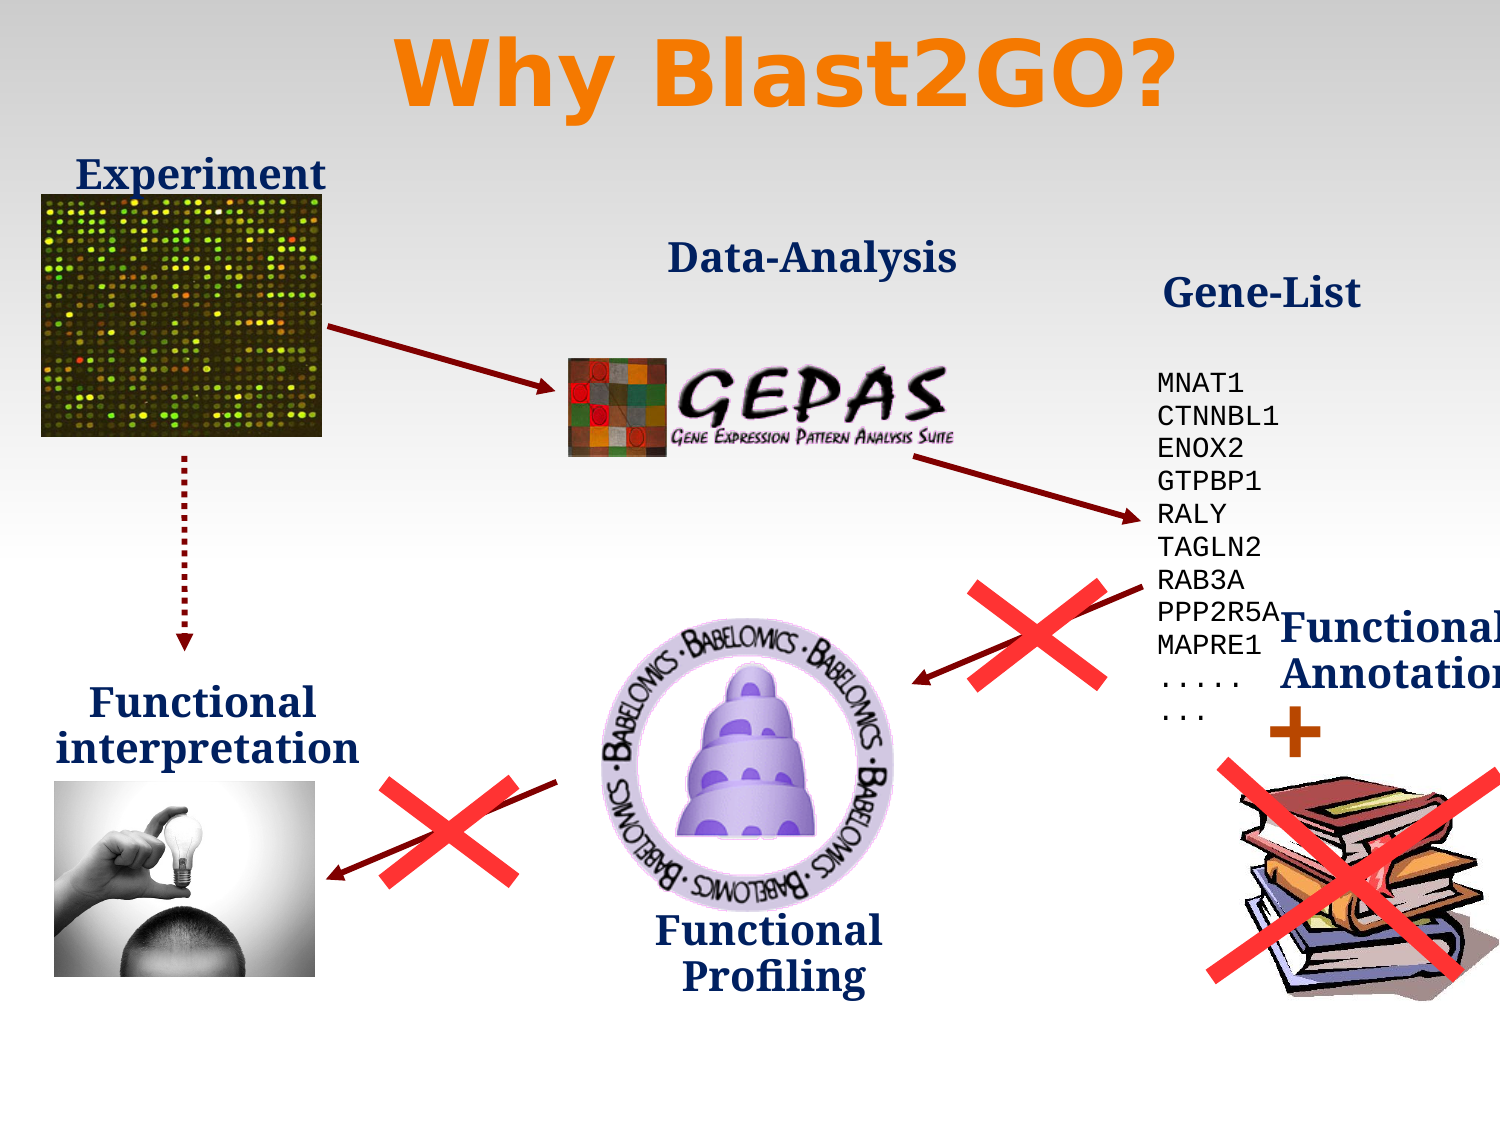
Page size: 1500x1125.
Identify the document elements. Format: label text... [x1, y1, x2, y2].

text_box Gene-List [1147, 263, 1360, 326]
text_box MNAT1 CTNNBL1 ENOX2 GTPBP1 RALY TAGLN2 RAB3A PPP2R5A MAPRE1 ..... ... [1142, 358, 1370, 775]
picture [1249, 774, 1483, 866]
text_box Experiment [60, 145, 303, 209]
text_box Functional Annotation [1265, 597, 1500, 707]
picture [41, 194, 322, 437]
text_box Functional Profiling [640, 900, 875, 1010]
picture [1239, 792, 1335, 945]
picture [1239, 786, 1500, 1003]
text_box + [1252, 668, 1350, 774]
text_box Functional interpretation [41, 672, 315, 782]
picture [568, 357, 959, 457]
text_box Data-Analysis [652, 228, 940, 291]
picture [601, 618, 894, 912]
title Why Blast2GO? [35, 12, 1500, 138]
picture [54, 781, 315, 977]
